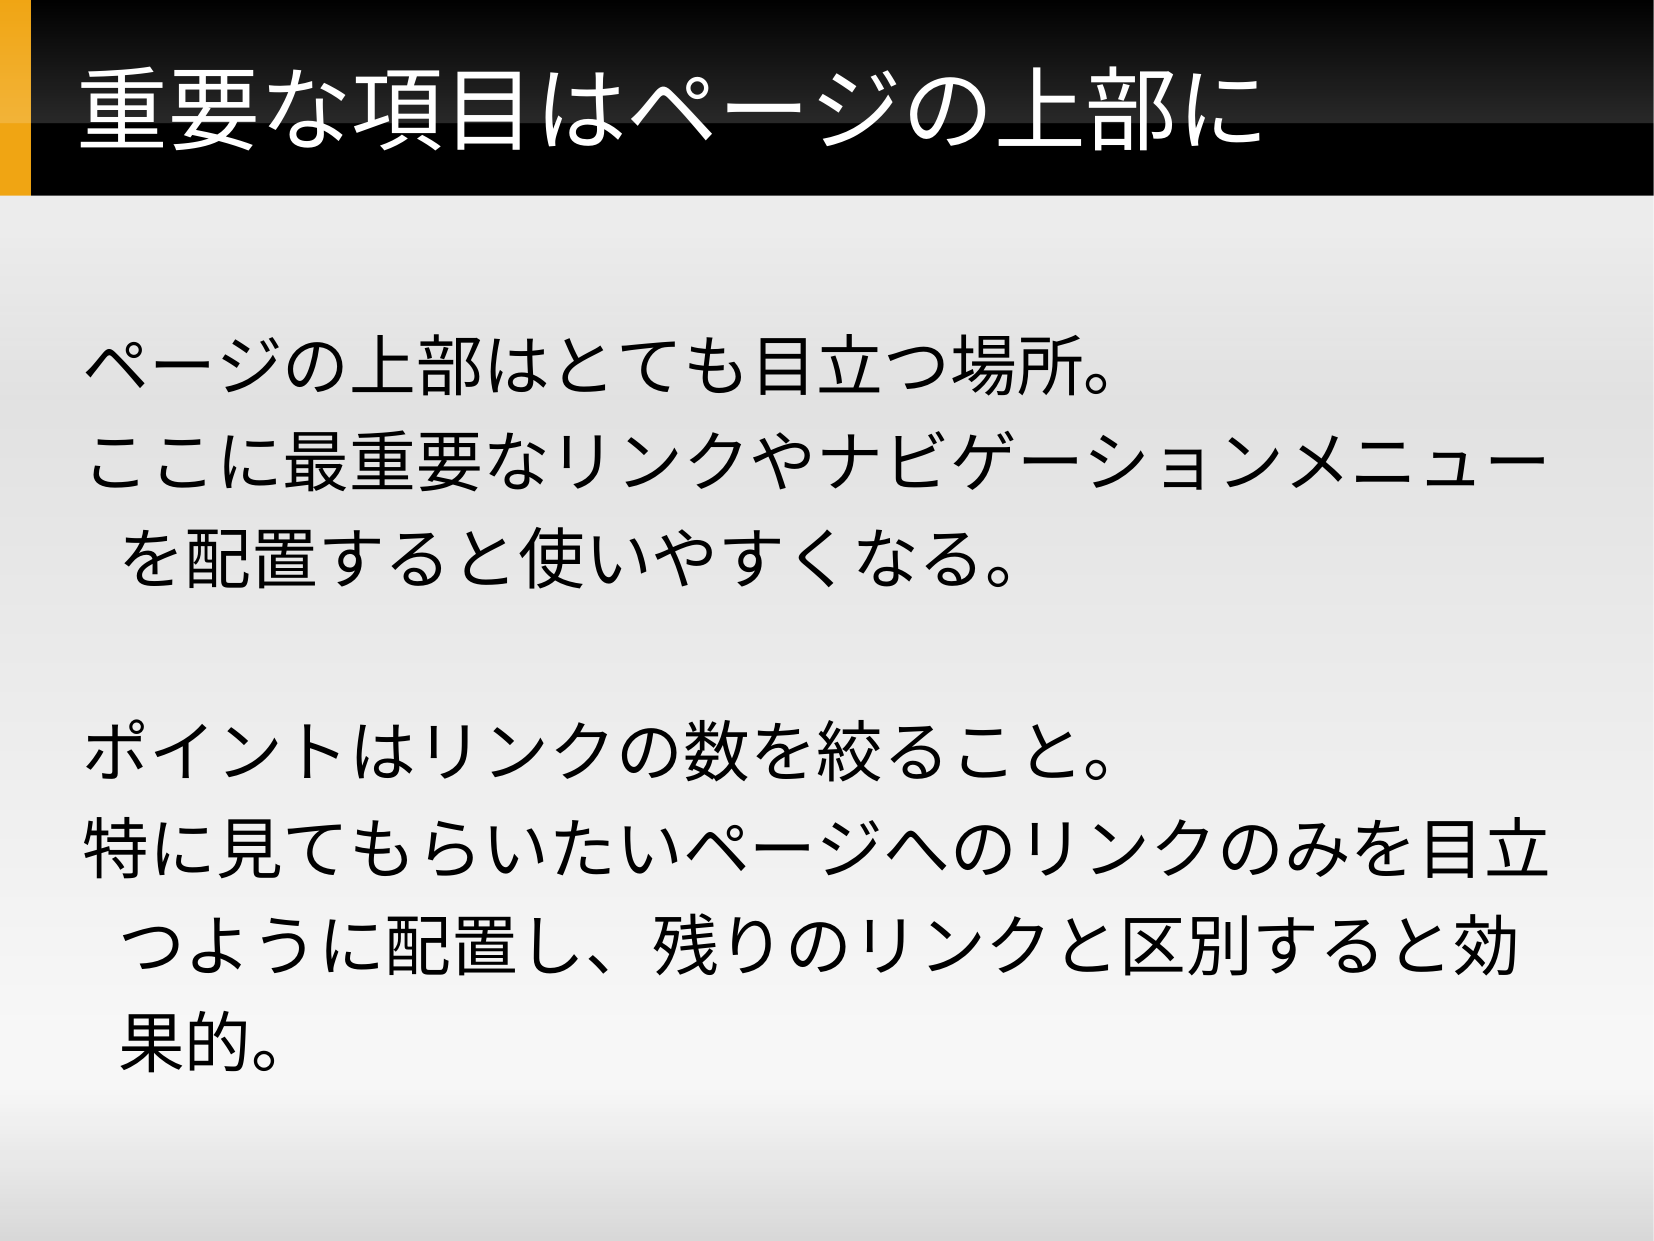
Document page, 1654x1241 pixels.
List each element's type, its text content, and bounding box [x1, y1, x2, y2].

picture [0, 0, 1654, 1241]
title 重要な項目はページの上部に [76, 0, 1565, 208]
subtitle ページの上部はとても目立つ場所。 ここに最重要なリンクやナビゲーションメニューを配置すると使いやすくなる。 ポイントはリンクの数を絞ること。 特に見てもらいたいページへのリンクのみを目立つように配置し、残りのリンクと区別すると効果的。 [82, 290, 1571, 1109]
